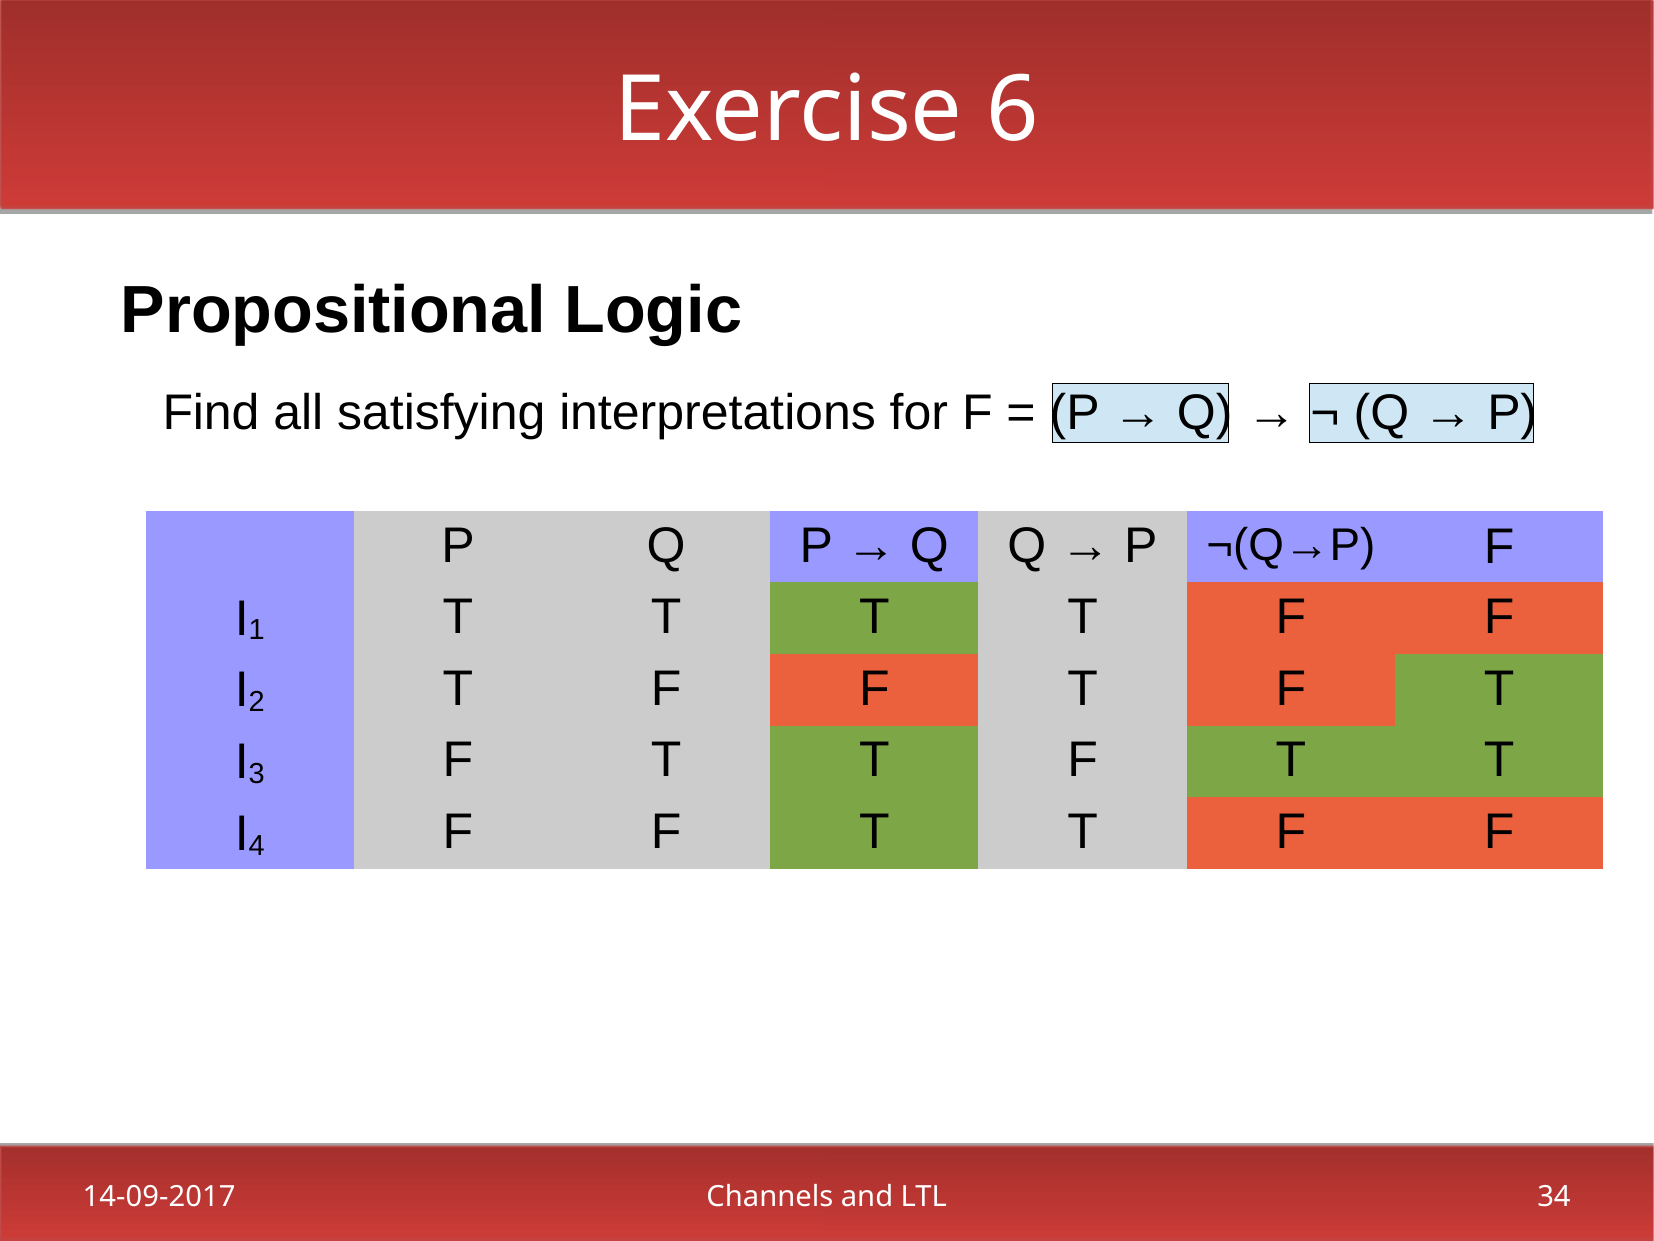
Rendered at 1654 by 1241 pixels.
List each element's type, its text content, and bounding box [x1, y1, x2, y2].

table_cell T [978, 582, 1187, 654]
table_cell T [770, 726, 978, 797]
table_cell F [770, 654, 978, 726]
picture [0, 0, 1654, 214]
table_cell F [1187, 582, 1395, 654]
table_cell F [354, 797, 562, 869]
table_cell I3 [146, 726, 354, 797]
table_cell F [1187, 797, 1395, 869]
table_cell T [978, 654, 1187, 726]
table_cell T [562, 582, 770, 654]
table_cell I1 [146, 582, 354, 654]
table_cell F [562, 654, 770, 726]
table_header Q [562, 511, 770, 582]
table_cell F [1395, 797, 1603, 869]
table_cell T [1395, 654, 1603, 726]
table_cell T [1395, 726, 1603, 797]
table_header F [1395, 511, 1603, 582]
table_cell F [978, 726, 1187, 797]
table_cell T [978, 797, 1187, 869]
picture [0, 1143, 1654, 1241]
table_header [146, 511, 354, 582]
table_cell T [770, 797, 978, 869]
text_box Find all satisfying interpretations for F = (P → Q) → ¬ (Q → P) [147, 377, 1554, 448]
table_cell T [562, 726, 770, 797]
table_cell F [354, 726, 562, 797]
table_header ¬(Q→P) [1187, 511, 1395, 582]
table_cell I2 [146, 654, 354, 726]
table_cell T [1187, 726, 1395, 797]
table_cell T [354, 582, 562, 654]
table_cell F [1187, 654, 1395, 726]
table_cell T [354, 654, 562, 726]
table_cell T [770, 582, 978, 654]
text_box Propositional Logic [105, 264, 759, 354]
table_header P → Q [770, 511, 978, 582]
table_header P [354, 511, 562, 582]
table_cell F [562, 797, 770, 869]
title Exercise 6 [59, 31, 1595, 178]
table_cell F [1395, 582, 1603, 654]
table_cell I4 [146, 797, 354, 869]
table_header Q → P [978, 511, 1187, 582]
